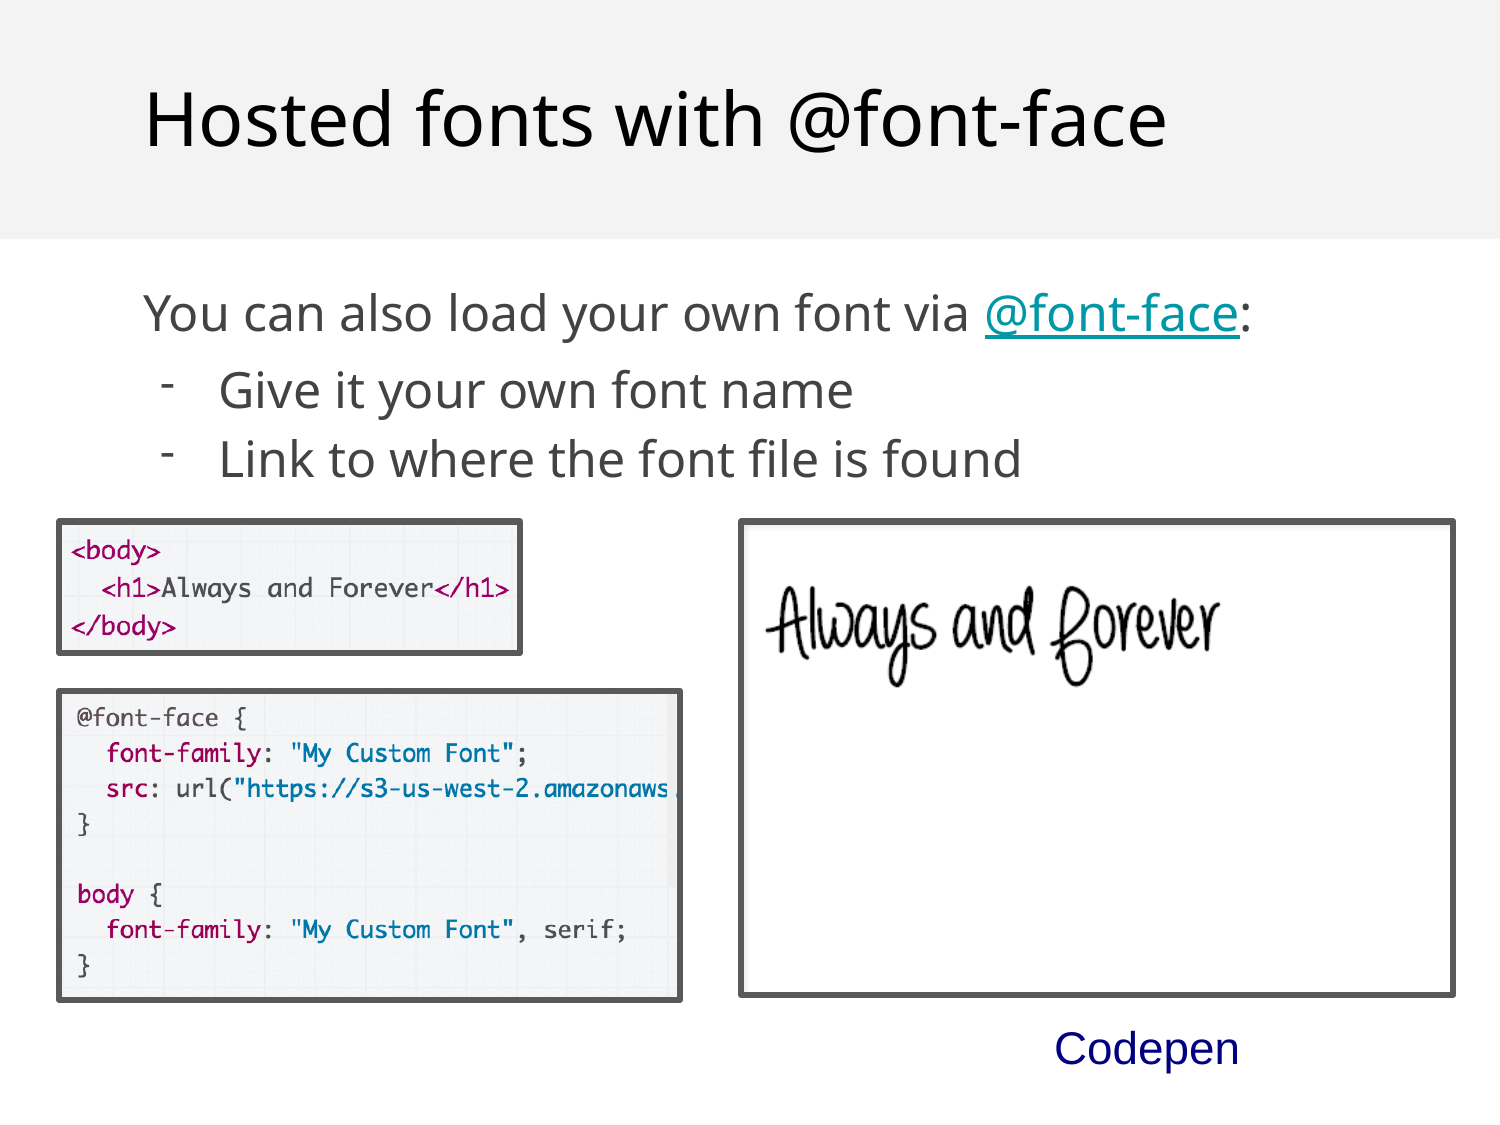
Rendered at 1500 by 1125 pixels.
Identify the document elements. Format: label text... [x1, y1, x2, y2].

picture [62, 693, 677, 997]
text_box Codepen [1039, 1015, 1264, 1082]
picture [744, 524, 1451, 992]
picture [62, 524, 517, 650]
list You can also load your own font via @font-face: Give it your own font name Link to where the font file is found [128, 255, 1372, 350]
title Hosted fonts with @font-face [128, 56, 1372, 183]
